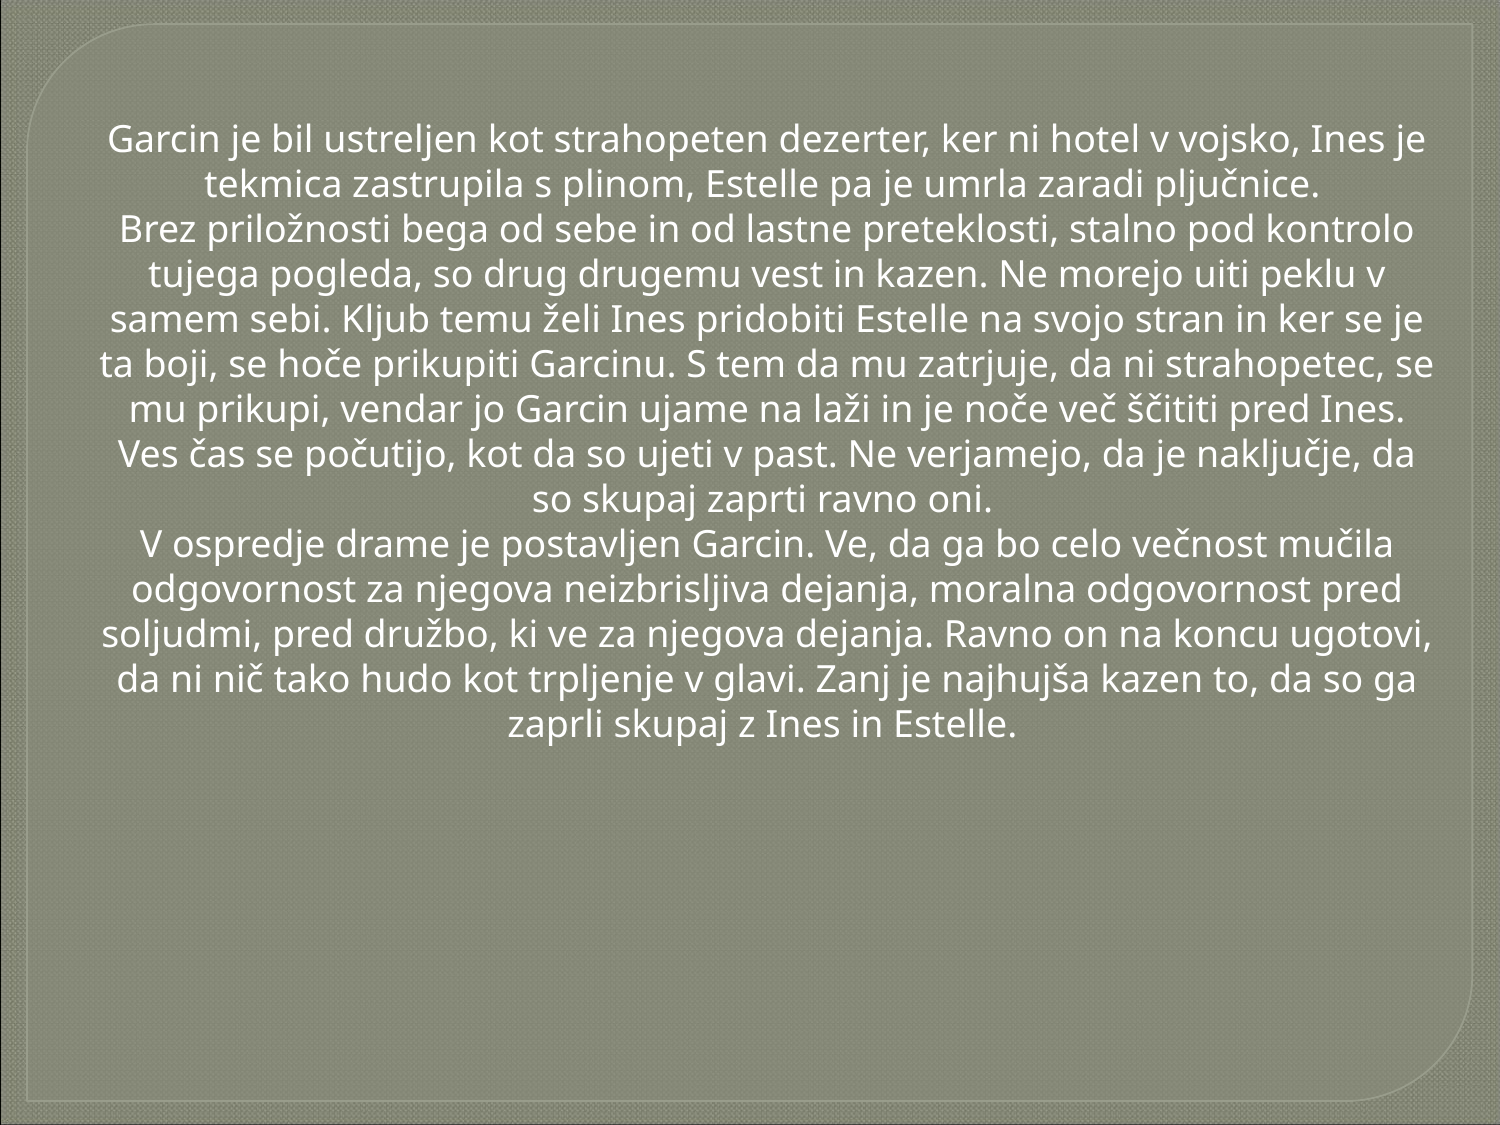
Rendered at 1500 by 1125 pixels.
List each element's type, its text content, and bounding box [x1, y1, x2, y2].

picture [0, 0, 1500, 1125]
text_box Garcin je bil ustreljen kot strahopeten dezerter, ker ni hotel v vojsko, Ines je tekmica zastrupila s plinom, Estelle pa je umrla zaradi pljučnice. Brez priložnosti bega od sebe in od lastne preteklosti, stalno pod kontrolo tujega pogleda, so drug drugemu vest in kazen. Ne morejo uiti peklu v samem sebi. Kljub temu želi Ines pridobiti Estelle na svojo stran in ker se je ta boji, se hoče prikupiti Garcinu. S tem da mu zatrjuje, da ni strahopetec, se mu prikupi, vendar jo Garcin ujame na laži in je noče več ščititi pred Ines. Ves čas se počutijo, kot da so ujeti v past. Ne verjamejo, da je naključje, da so skupaj zaprti ravno oni. V ospredje drame je postavljen Garcin. Ve, da ga bo celo večnost mučila odgovornost za njegova neizbrisljiva dejanja, moralna odgovornost pred soljudmi, pred družbo, ki ve za njegova dejanja. Ravno on na koncu ugotovi, da ni nič tako hudo kot trpljenje v glavi. Zanj je najhujša kazen to, da so ga zaprli skupaj z Ines in Estelle. [82, 62, 1454, 798]
